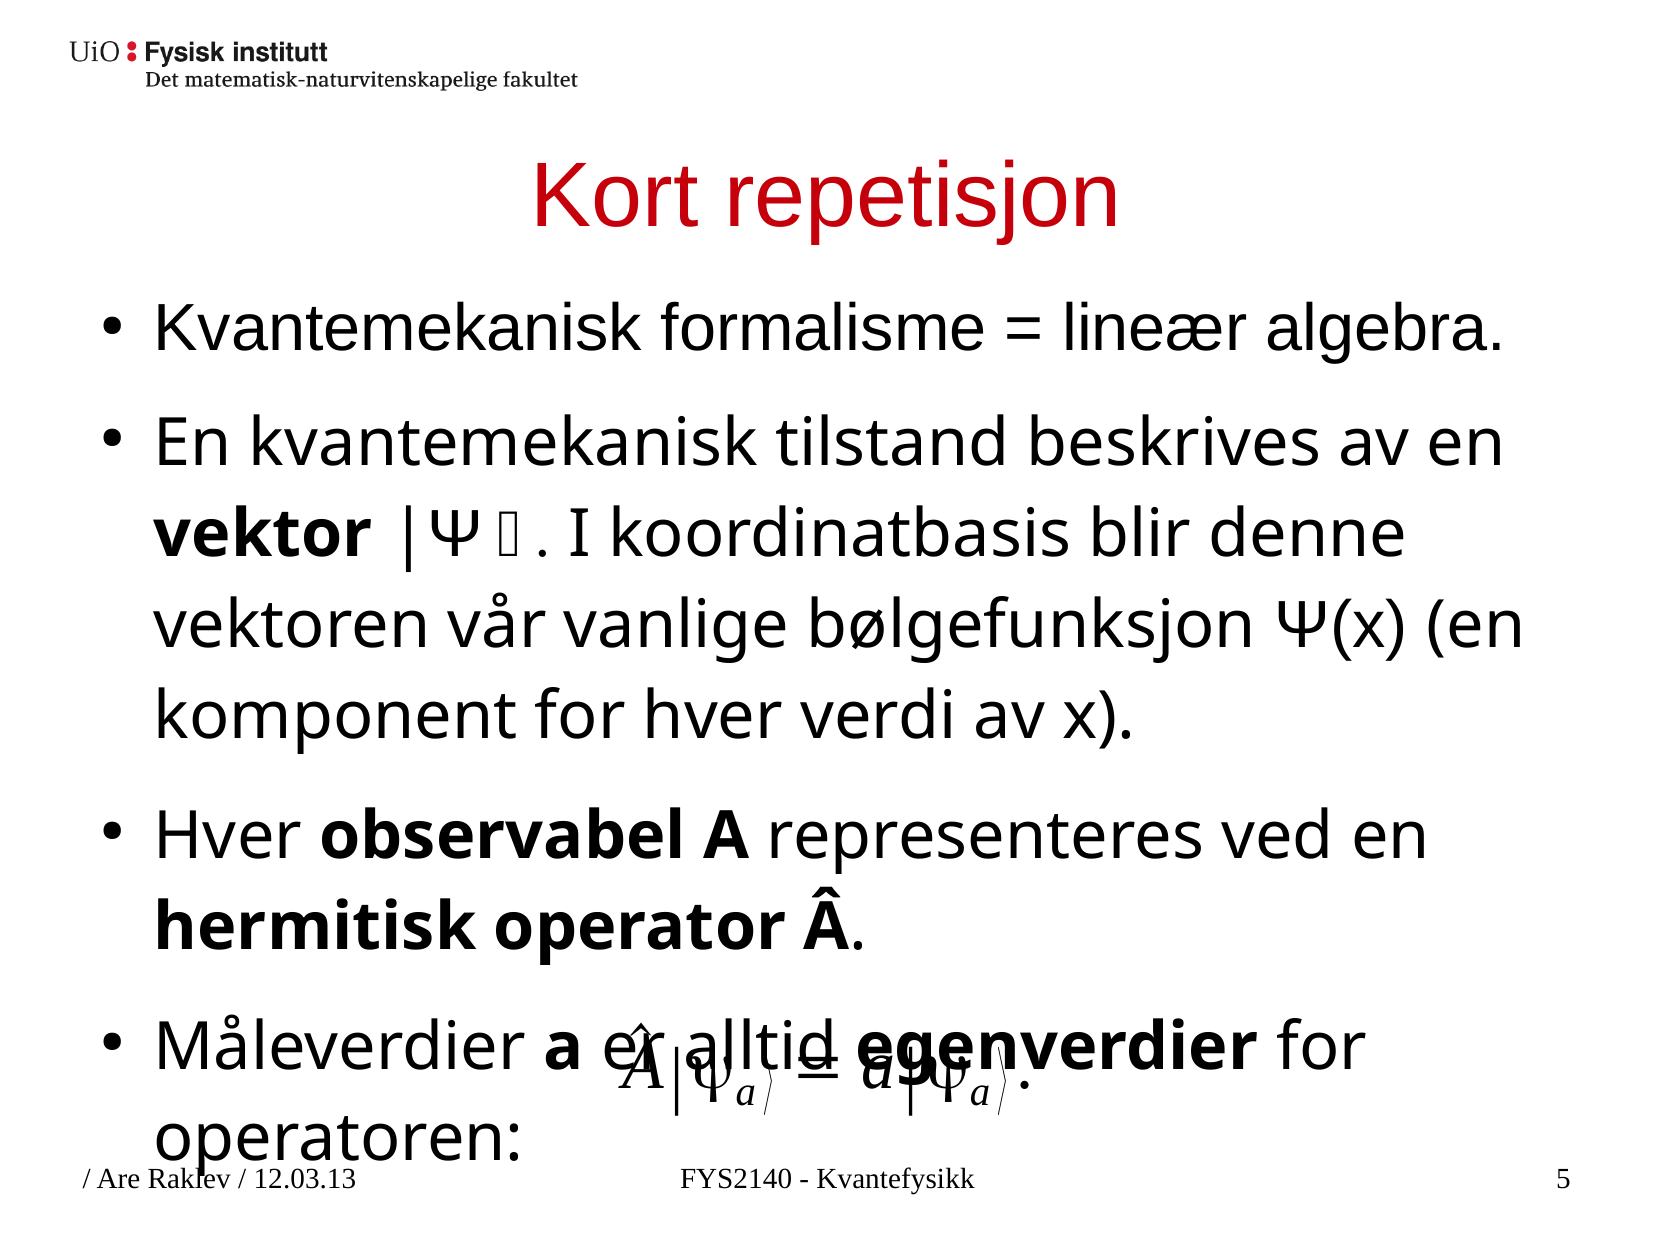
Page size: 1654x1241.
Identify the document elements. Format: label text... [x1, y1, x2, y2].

title Kort repetisjon [82, 90, 1571, 290]
list Kvantemekanisk formalisme = lineær algebra. En kvantemekanisk tilstand beskrives av en vektor |Ψ〉. I koordinatbasis blir denne vektoren vår vanlige bølgefunksjon Ψ(x) (en komponent for hver verdi av x). Hver observabel A representeres ved en hermitisk operator Â. Måleverdier a er alltid egenverdier for operatoren: [82, 290, 1576, 1094]
picture [68, 37, 581, 93]
chart [610, 1018, 1041, 1119]
